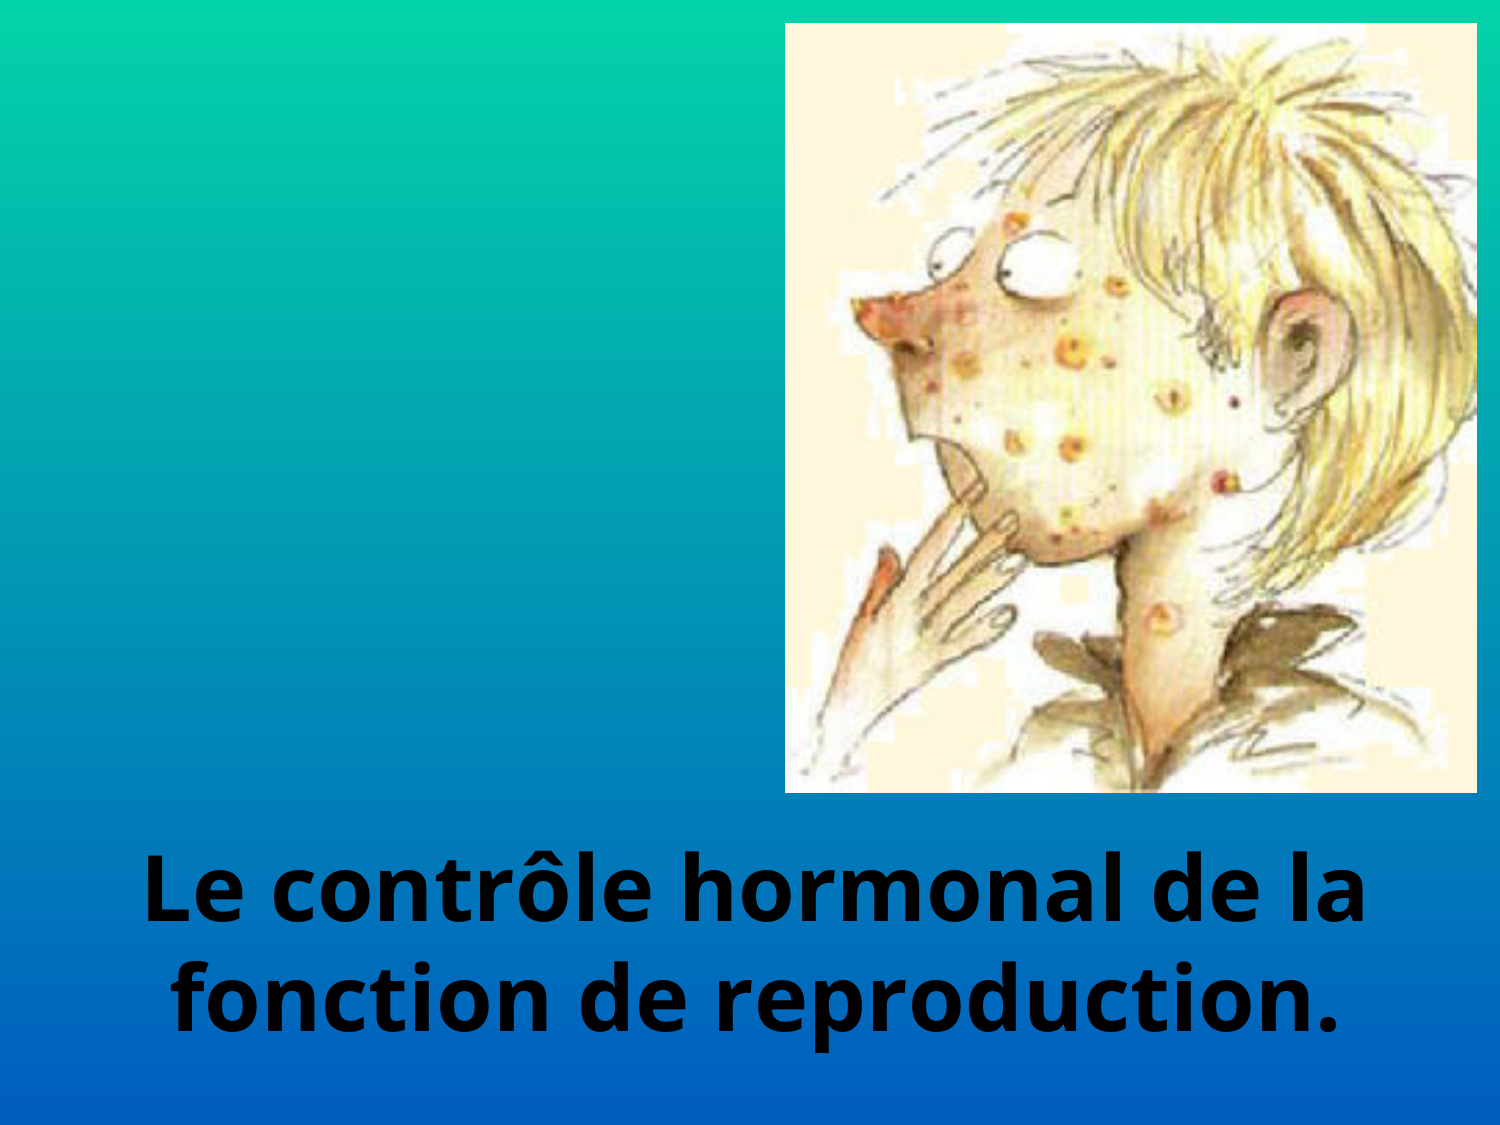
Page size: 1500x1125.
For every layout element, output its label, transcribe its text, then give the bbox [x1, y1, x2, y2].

picture [0, 23, 1500, 792]
title Le contrôle hormonal de la fonction de reproduction. [35, 785, 1477, 1095]
